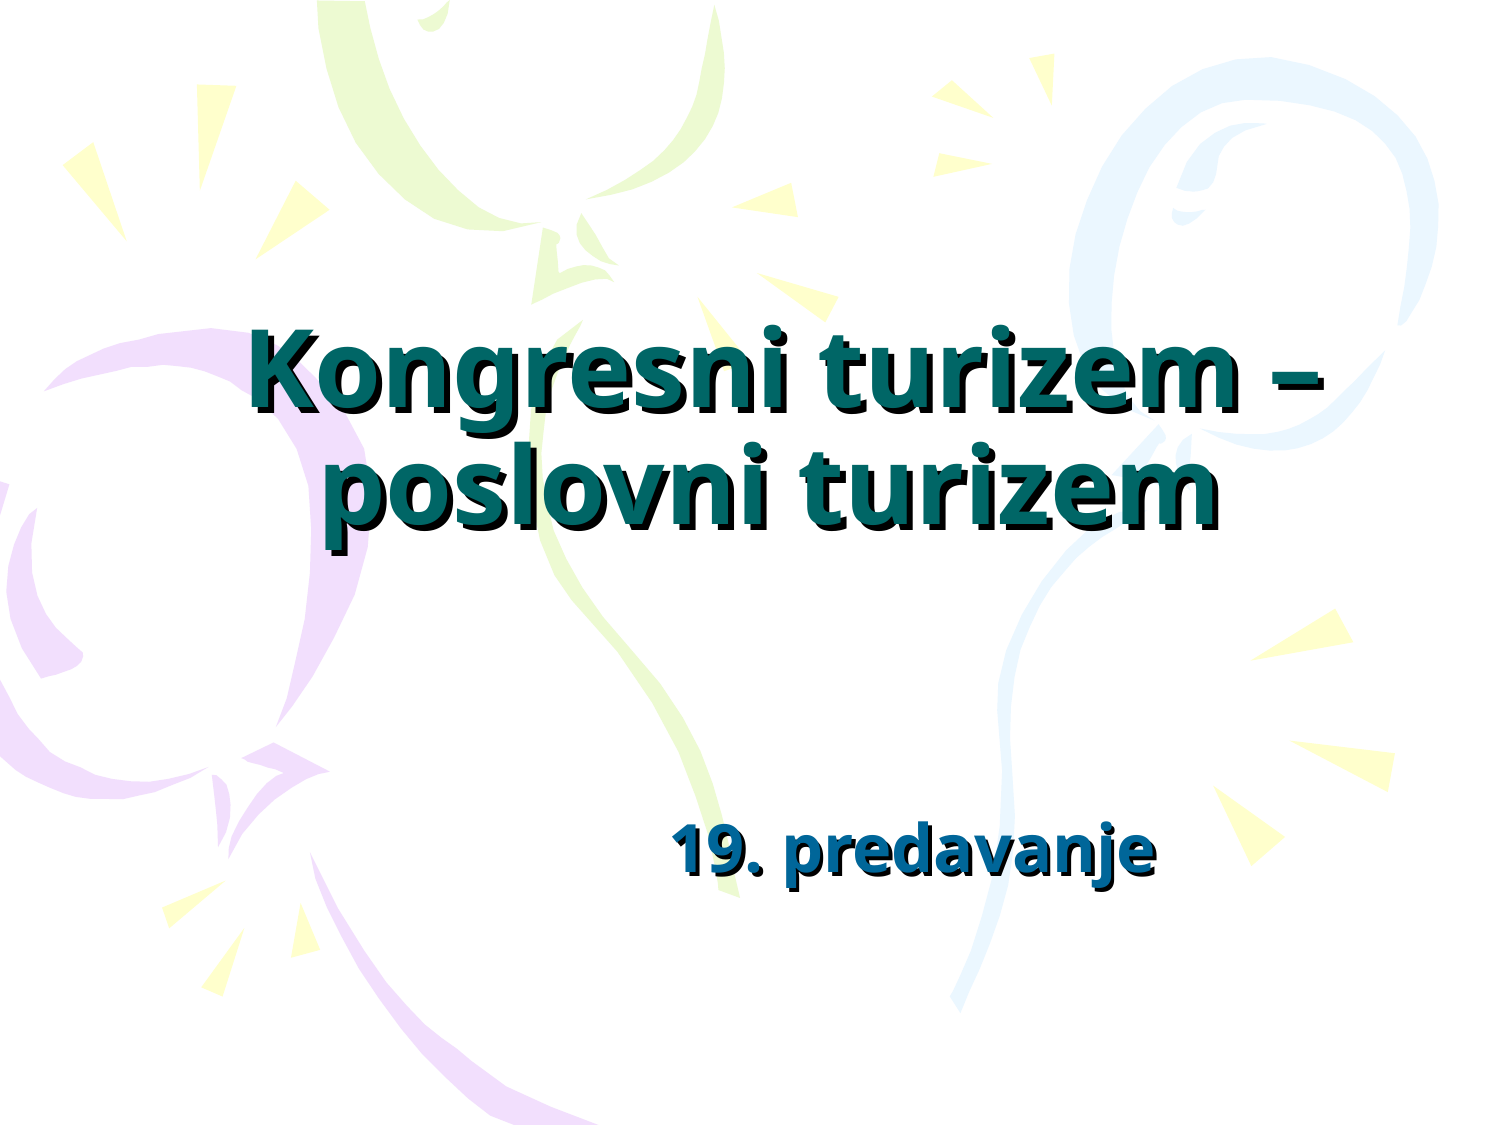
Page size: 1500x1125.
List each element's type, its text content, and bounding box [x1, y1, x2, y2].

title Kongresni turizem – poslovni turizem [147, 97, 1419, 686]
subtitle 19. predavanje [408, 702, 1417, 946]
